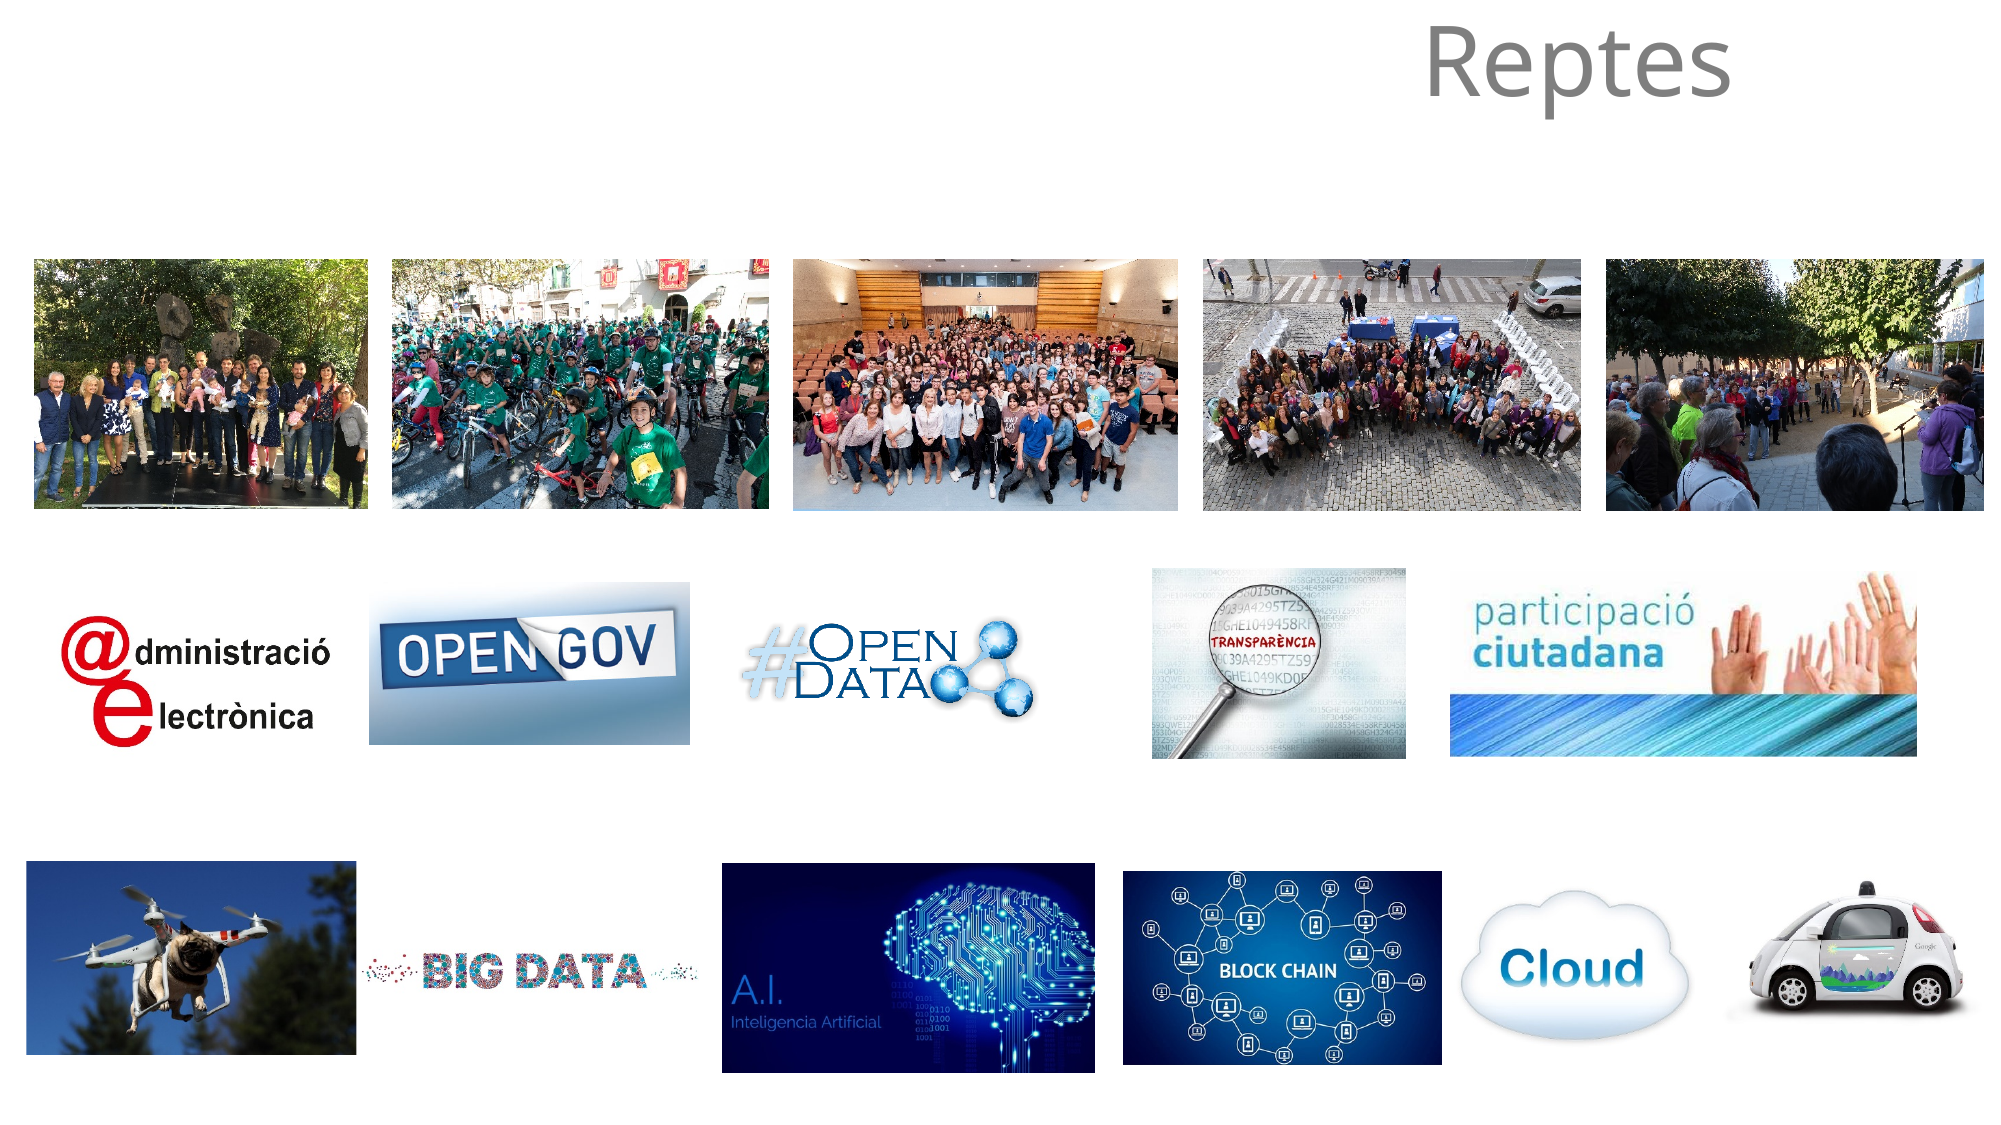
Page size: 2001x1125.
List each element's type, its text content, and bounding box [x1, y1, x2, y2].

picture [392, 259, 769, 509]
picture [793, 259, 1178, 511]
picture [722, 863, 1095, 1073]
picture [361, 861, 699, 1072]
picture [732, 613, 1040, 727]
picture [1152, 568, 1406, 759]
picture [1450, 571, 1917, 757]
picture [1705, 871, 1987, 1036]
picture [26, 861, 357, 1055]
picture [1452, 871, 1695, 1065]
picture [369, 582, 690, 746]
text_box Reptes [1181, 3, 1976, 127]
picture [1203, 259, 1581, 511]
picture [34, 259, 368, 509]
picture [1606, 259, 1984, 511]
picture [1123, 871, 1442, 1065]
picture [46, 582, 343, 778]
